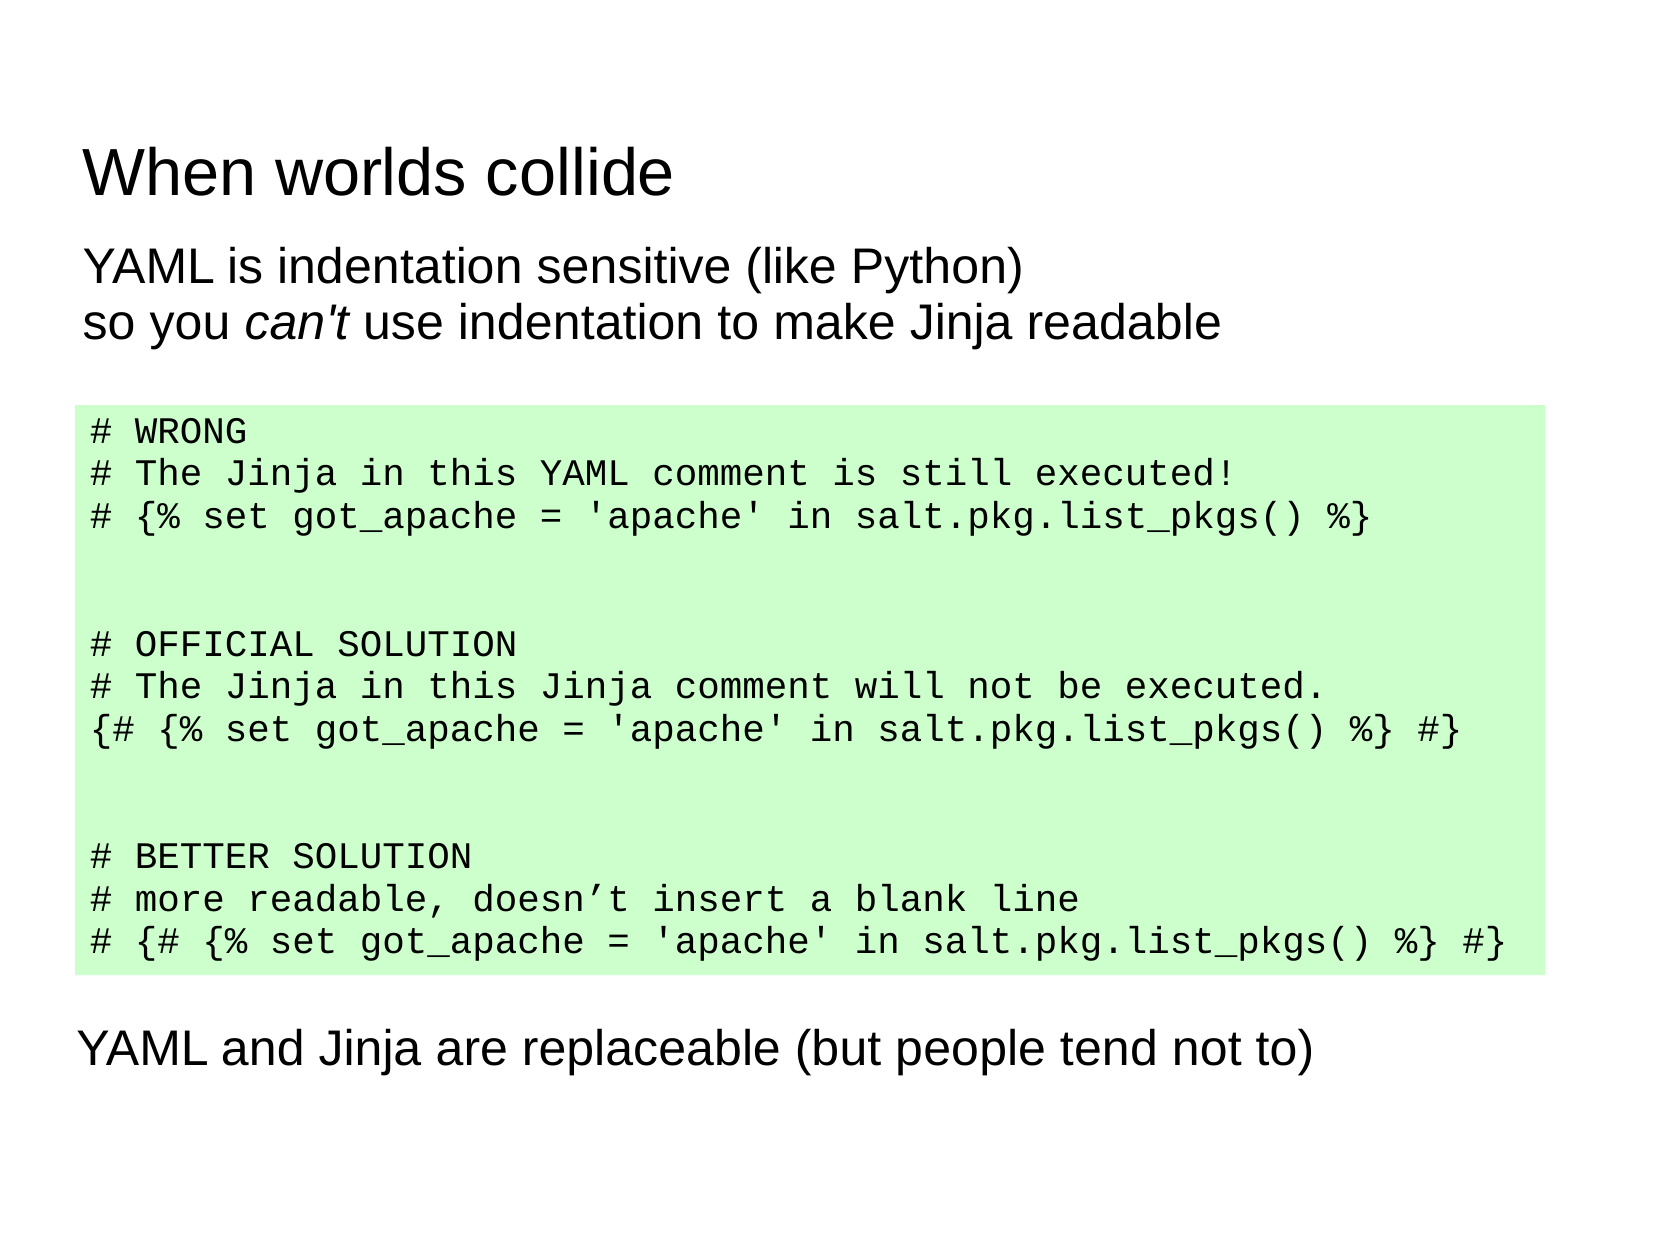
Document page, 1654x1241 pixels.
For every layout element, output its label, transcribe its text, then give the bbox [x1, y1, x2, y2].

list When worlds collide YAML is indentation sensitive (like Python) so you can't use indentation to make Jinja readable [82, 135, 1531, 451]
list YAML and Jinja are replaceable (but people tend not to) [76, 1020, 1546, 1126]
text_box # WRONG # The Jinja in this YAML comment is still executed! # {% set got_apache = 'apache' in salt.pkg.list_pkgs() %} # OFFICIAL SOLUTION # The Jinja in this Jinja comment will not be executed. {# {% set got_apache = 'apache' in salt.pkg.list_pkgs() %} #} # BETTER SOLUTION # more readable, doesn’t insert a blank line # {# {% set got_apache = 'apache' in salt.pkg.list_pkgs() %} #} [75, 405, 1546, 976]
